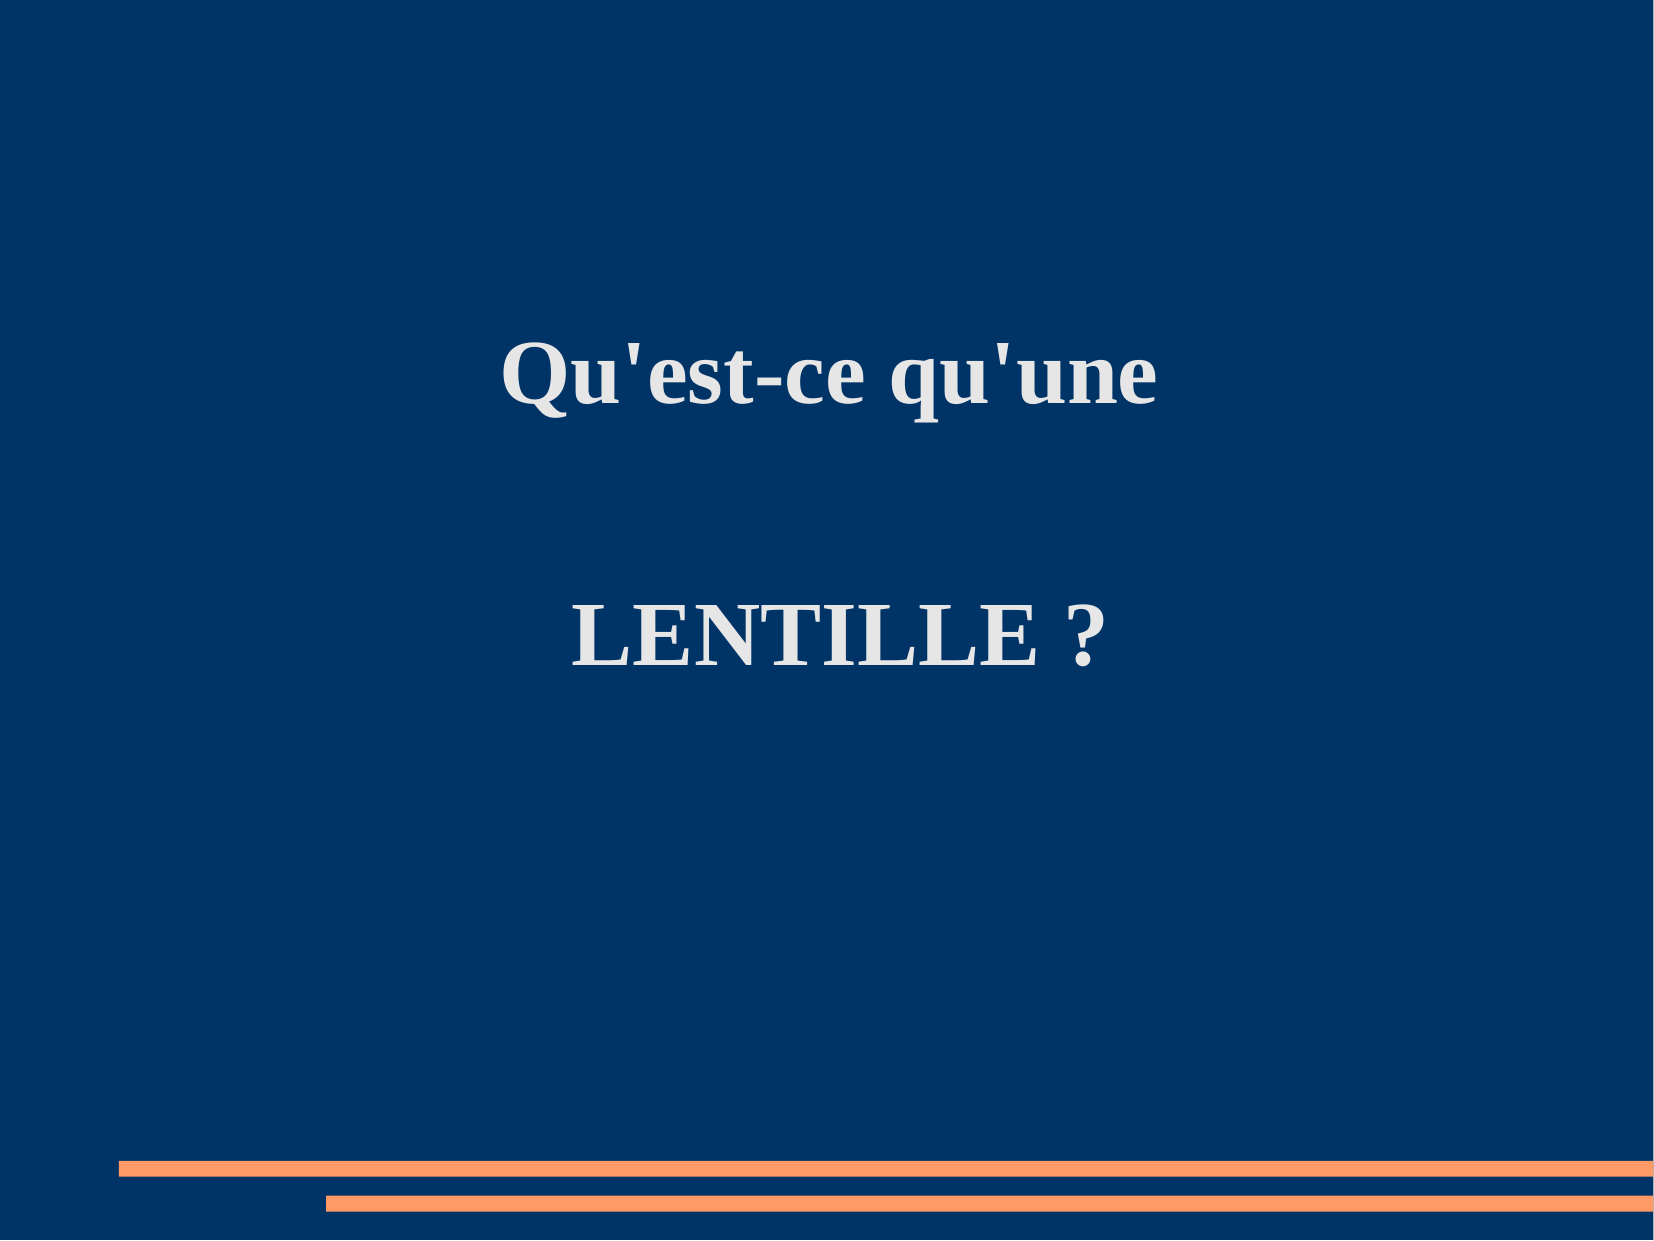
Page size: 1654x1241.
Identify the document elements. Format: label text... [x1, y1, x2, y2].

list Qu'est-ce qu'une LENTILLE ? [121, 322, 1561, 1132]
